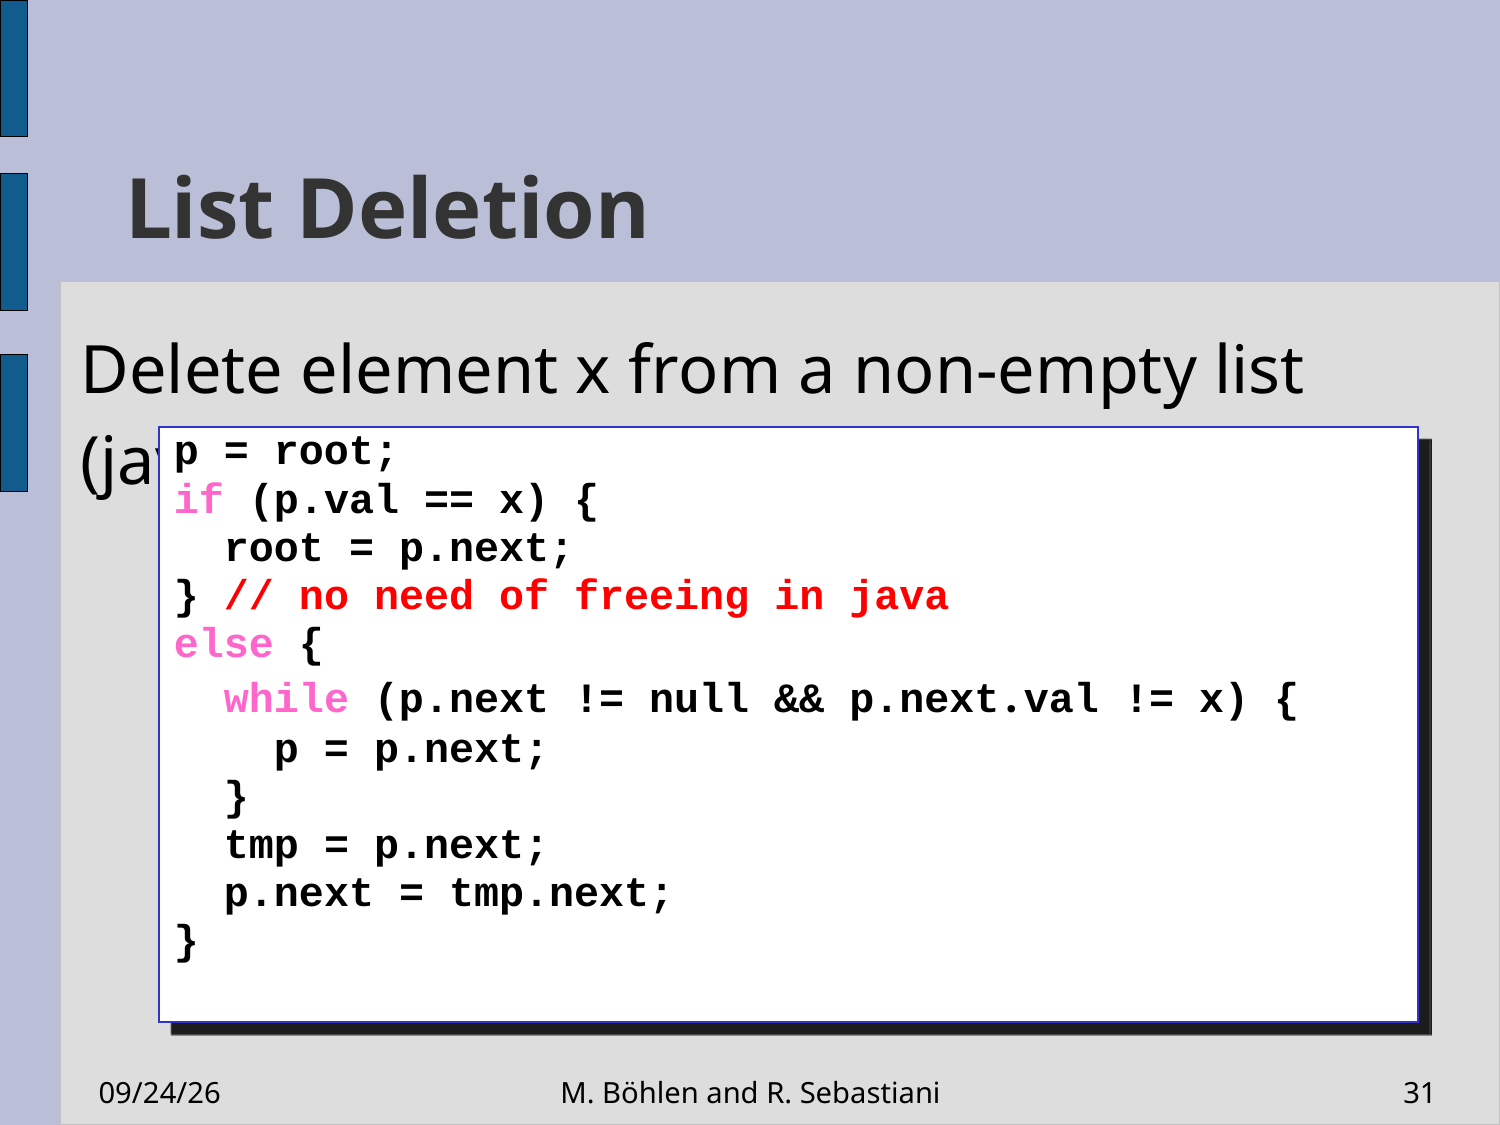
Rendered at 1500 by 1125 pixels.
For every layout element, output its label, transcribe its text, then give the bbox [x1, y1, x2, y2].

list Delete element x from a non-empty list (java): [65, 315, 1467, 1040]
text_box p = root; if (p.val == x) { root = p.next; } // no need of freeing in java else { while (p.next != null && p.next.val != x) { p = p.next; } tmp = p.next; p.next = tmp.next; } [159, 426, 1419, 1022]
title List Deletion [110, 67, 1392, 271]
